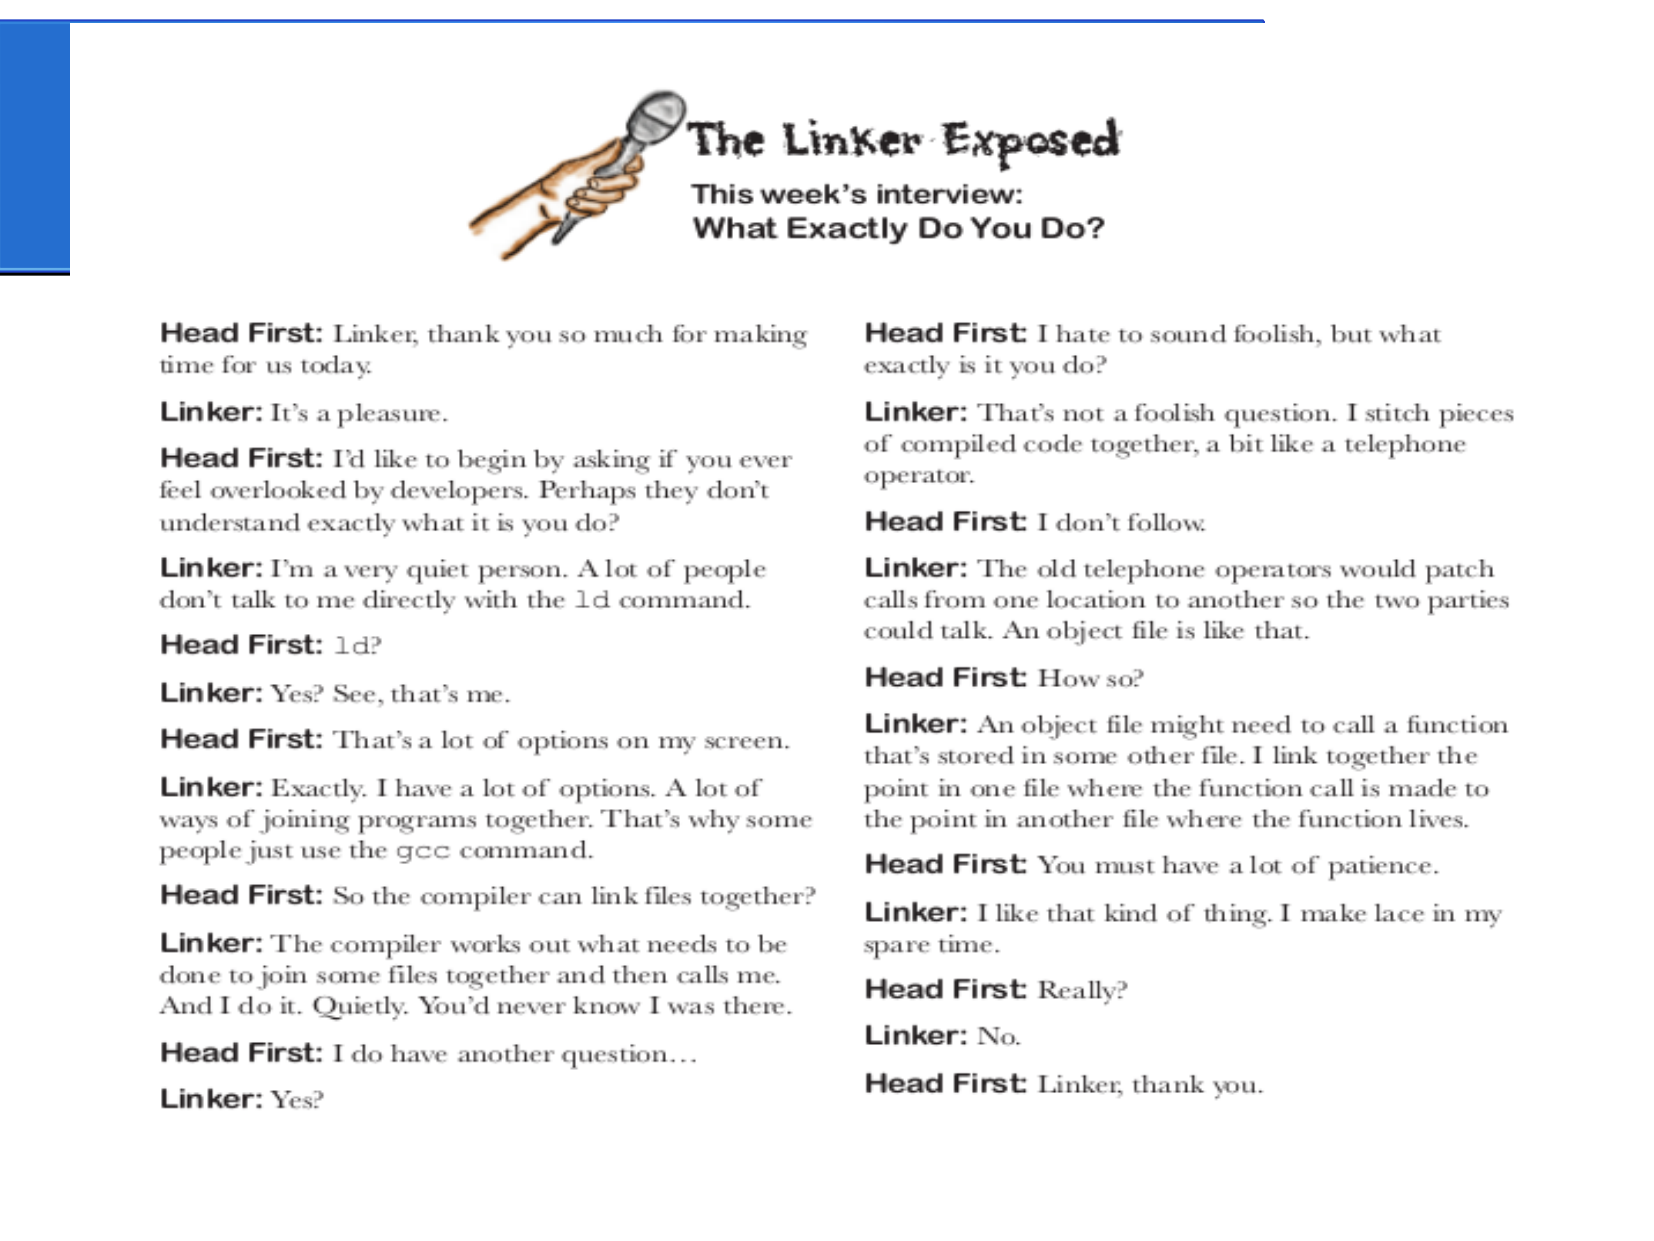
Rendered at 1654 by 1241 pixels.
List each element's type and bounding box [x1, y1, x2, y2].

picture [70, 23, 1560, 1170]
